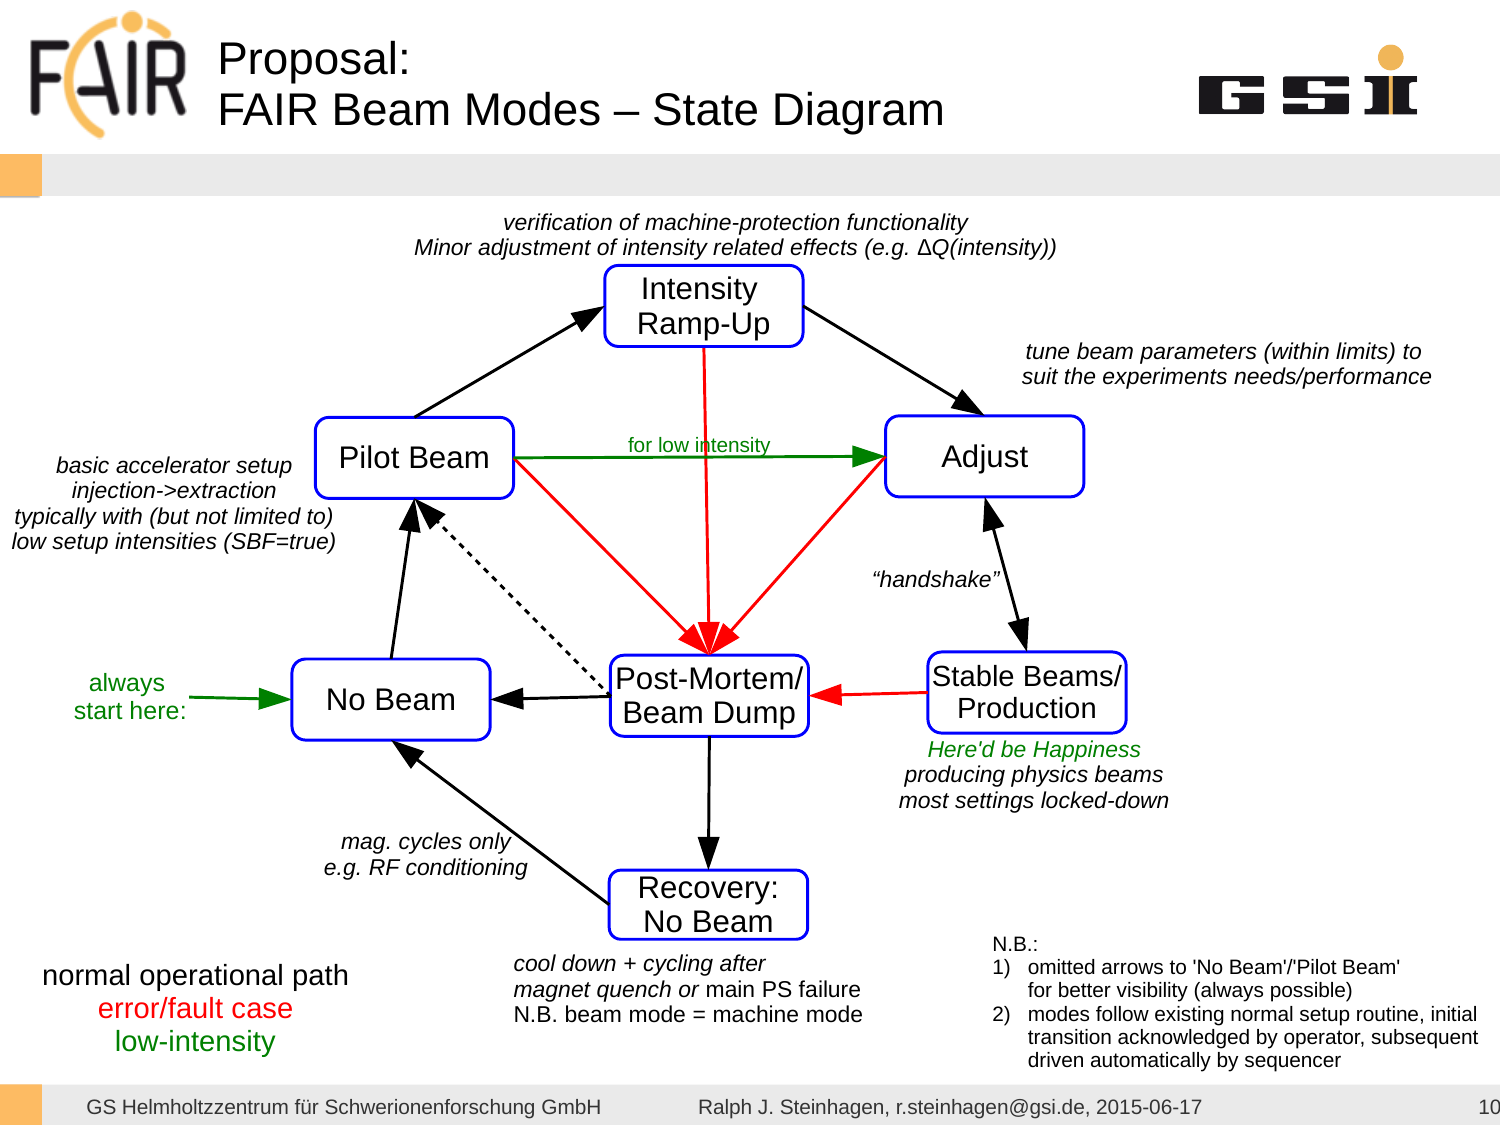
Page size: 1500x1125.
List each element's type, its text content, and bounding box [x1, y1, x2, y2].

text_box basic accelerator setup injection->extraction typically with (but not limited to) low setup intensities (SBF=true) [11, 452, 338, 555]
text_box tune beam parameters (within limits) to suit the experiments needs/performance [1021, 338, 1433, 390]
text_box Here'd be Happiness producing physics beams most settings locked-down [898, 736, 1171, 814]
text_box normal operational path error/fault case low-intensity [41, 948, 390, 1068]
text_box No Beam [291, 658, 491, 741]
text_box Post-Mortem/ Beam Dump [610, 655, 809, 737]
text_box mag. cycles only e.g. RF conditioning [324, 829, 528, 881]
title Proposal: FAIR Beam Modes – State Diagram [217, 20, 1109, 147]
text_box always start here: [72, 656, 189, 738]
text_box Recovery: No Beam [609, 870, 808, 940]
text_box verification of machine-protection functionality Minor adjustment of intensity related effects (e.g. ∆Q(intensity)) [414, 209, 1058, 261]
text_box cool down + cycling after magnet quench or main PS failure N.B. beam mode = machine mode [513, 950, 864, 1028]
text_box Stable Beams/ Production [927, 651, 1127, 734]
picture [30, 9, 187, 141]
text_box Adjust [885, 415, 1084, 497]
text_box “handshake” [871, 562, 1005, 598]
text_box N.B.: omitted arrows to 'No Beam'/'Pilot Beam' for better visibility (always possible) modes follow existing normal setup routine, initial transition acknowledged by operator, subsequent driven automatically by sequencer [992, 932, 1486, 1073]
text_box Intensity Ramp-Up [604, 265, 804, 347]
text_box Pilot Beam [315, 417, 514, 499]
picture [1197, 42, 1419, 117]
